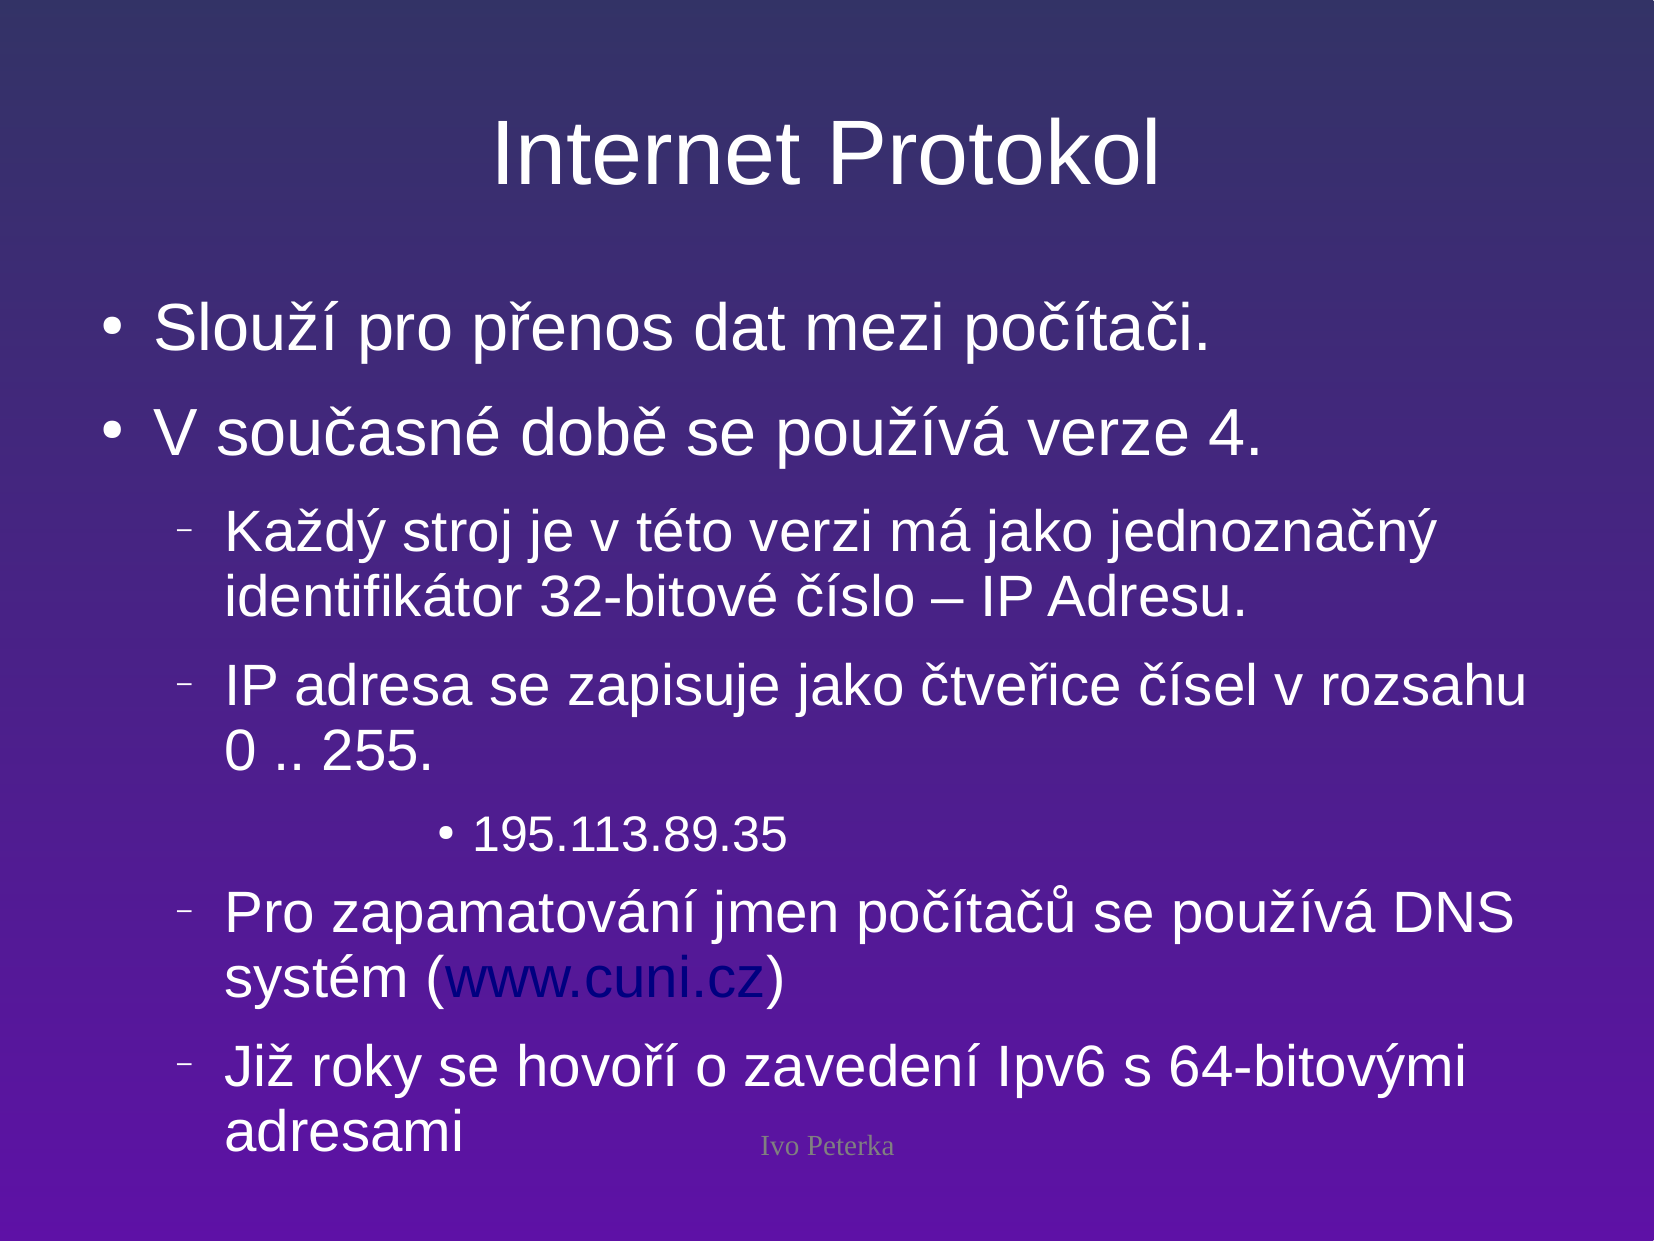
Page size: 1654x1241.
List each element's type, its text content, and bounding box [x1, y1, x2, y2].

list Slouží pro přenos dat mezi počítači. V současné době se používá verze 4. Každý stroj je v této verzi má jako jednoznačný identifikátor 32-bitové číslo – IP Adresu. IP adresa se zapisuje jako čtveřice čísel v rozsahu 0 .. 255. 195.113.89.35 Pro zapamatování jmen počítačů se používá DNS systém (www.cuni.cz) Již roky se hovoří o zavedení Ipv6 s 64-bitovými adresami [82, 290, 1571, 1162]
title Internet Protokol [82, 49, 1571, 257]
